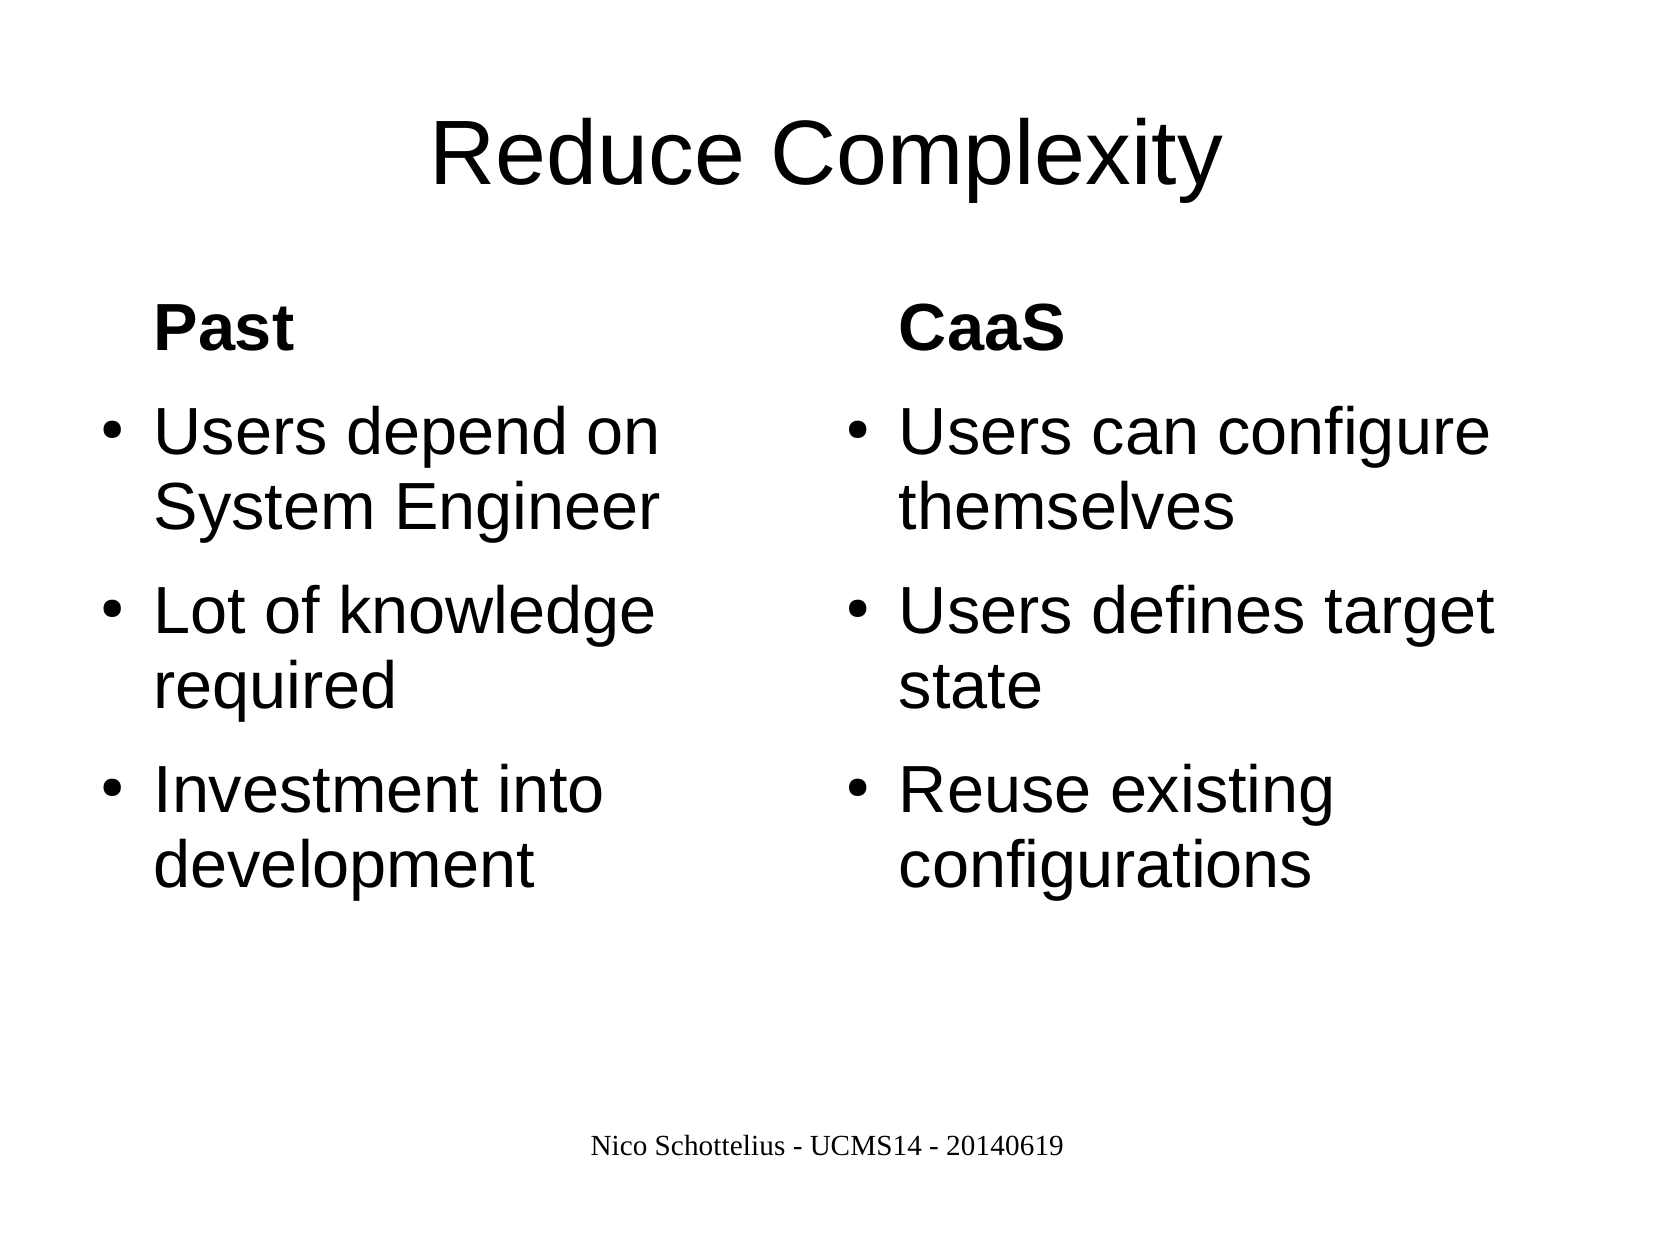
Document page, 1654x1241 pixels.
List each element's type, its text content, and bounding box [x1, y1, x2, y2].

list Past Users depend on System Engineer Lot of knowledge required Investment into development [82, 290, 793, 1010]
list CaaS Users can configure themselves Users defines target state Reuse existing configurations [828, 290, 1539, 1010]
title Reduce Complexity [82, 49, 1571, 257]
